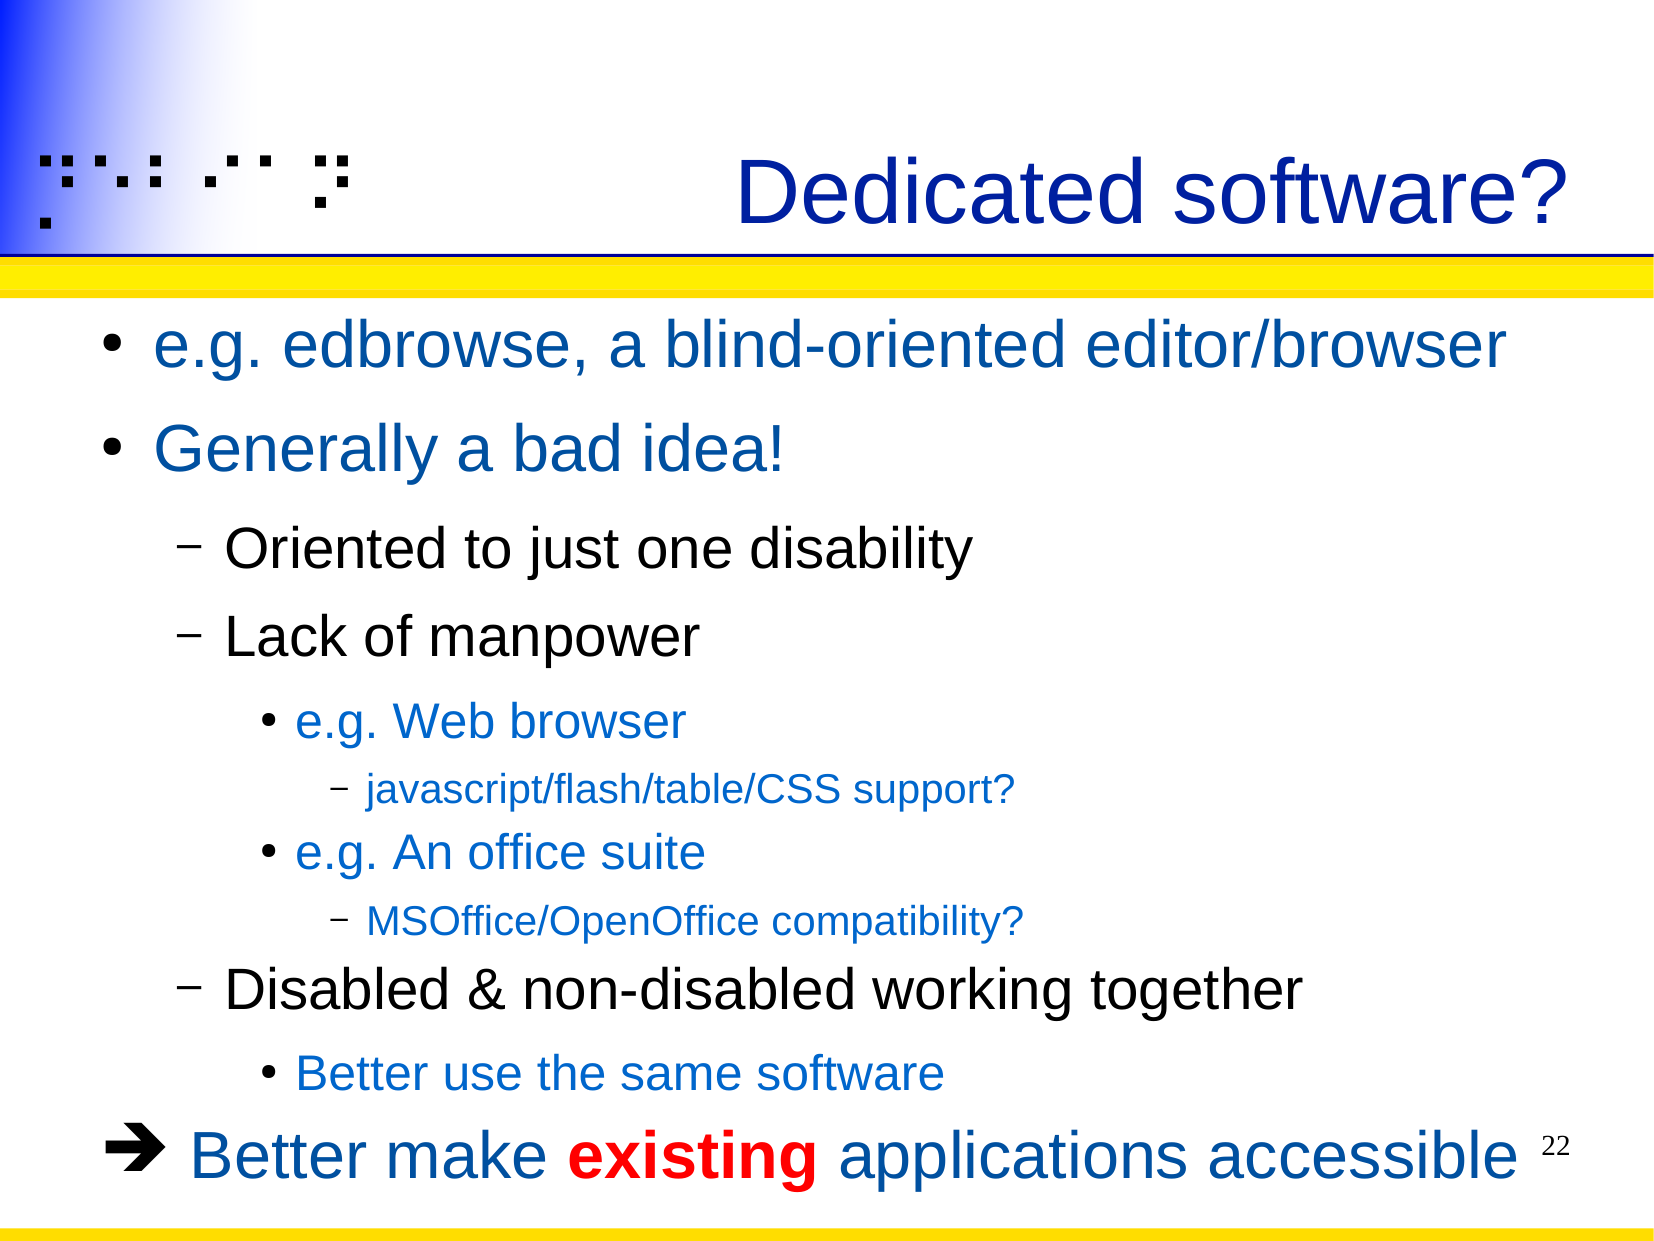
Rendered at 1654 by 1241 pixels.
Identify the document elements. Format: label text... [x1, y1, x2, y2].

title Dedicated software? [372, 126, 1571, 257]
list e.g. edbrowse, a blind-oriented editor/browser Generally a bad idea! Oriented to just one disability Lack of manpower e.g. Web browser javascript/flash/table/CSS support? e.g. An office suite MSOffice/OpenOffice compatibility? Disabled & non-disabled working together Better use the same software Better make existing applications accessible [82, 307, 1571, 1194]
